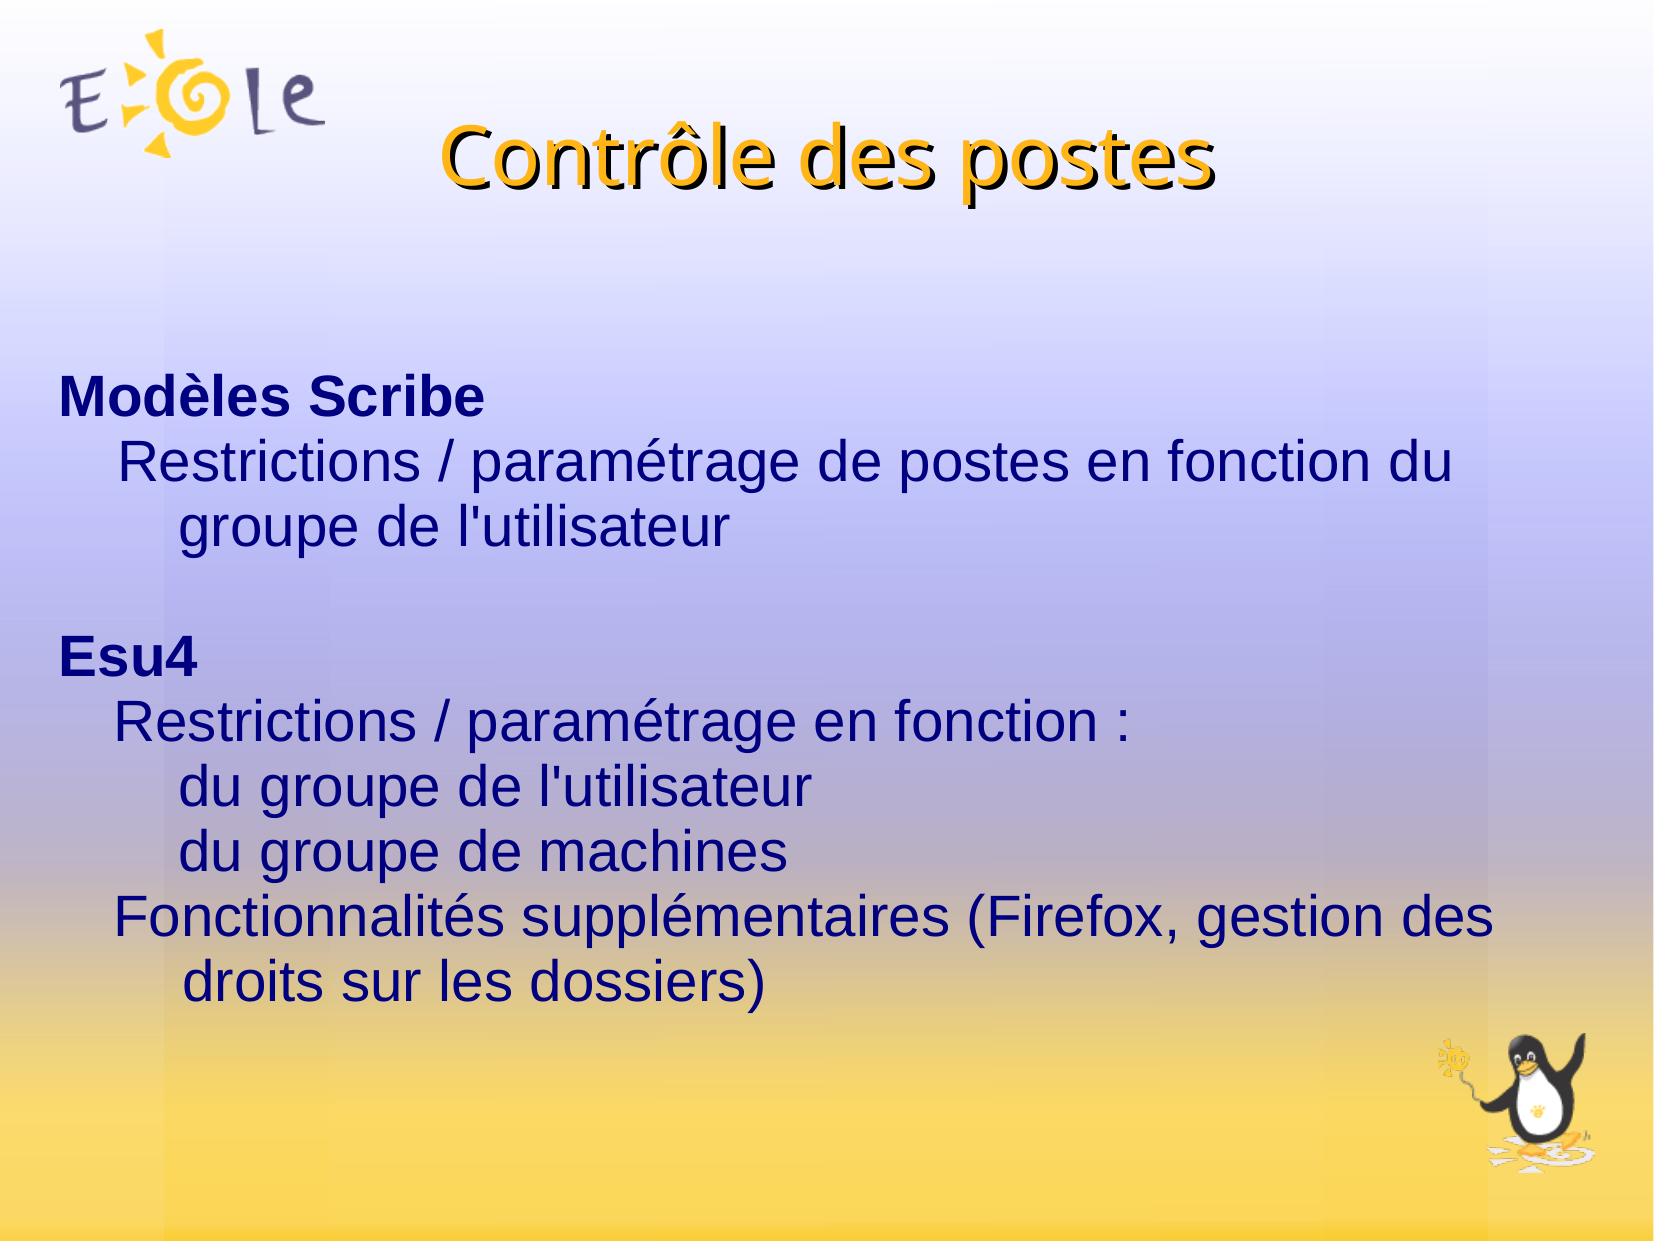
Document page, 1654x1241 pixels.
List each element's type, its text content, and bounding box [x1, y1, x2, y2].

subtitle Modèles Scribe Restrictions / paramétrage de postes en fonction du groupe de l'utilisateur Esu4 Restrictions / paramétrage en fonction : du groupe de l'utilisateur du groupe de machines Fonctionnalités supplémentaires (Firefox, gestion des droits sur les dossiers) [59, 206, 1571, 1171]
picture [0, 0, 1654, 1241]
title Contrôle des postes [82, 49, 1571, 206]
